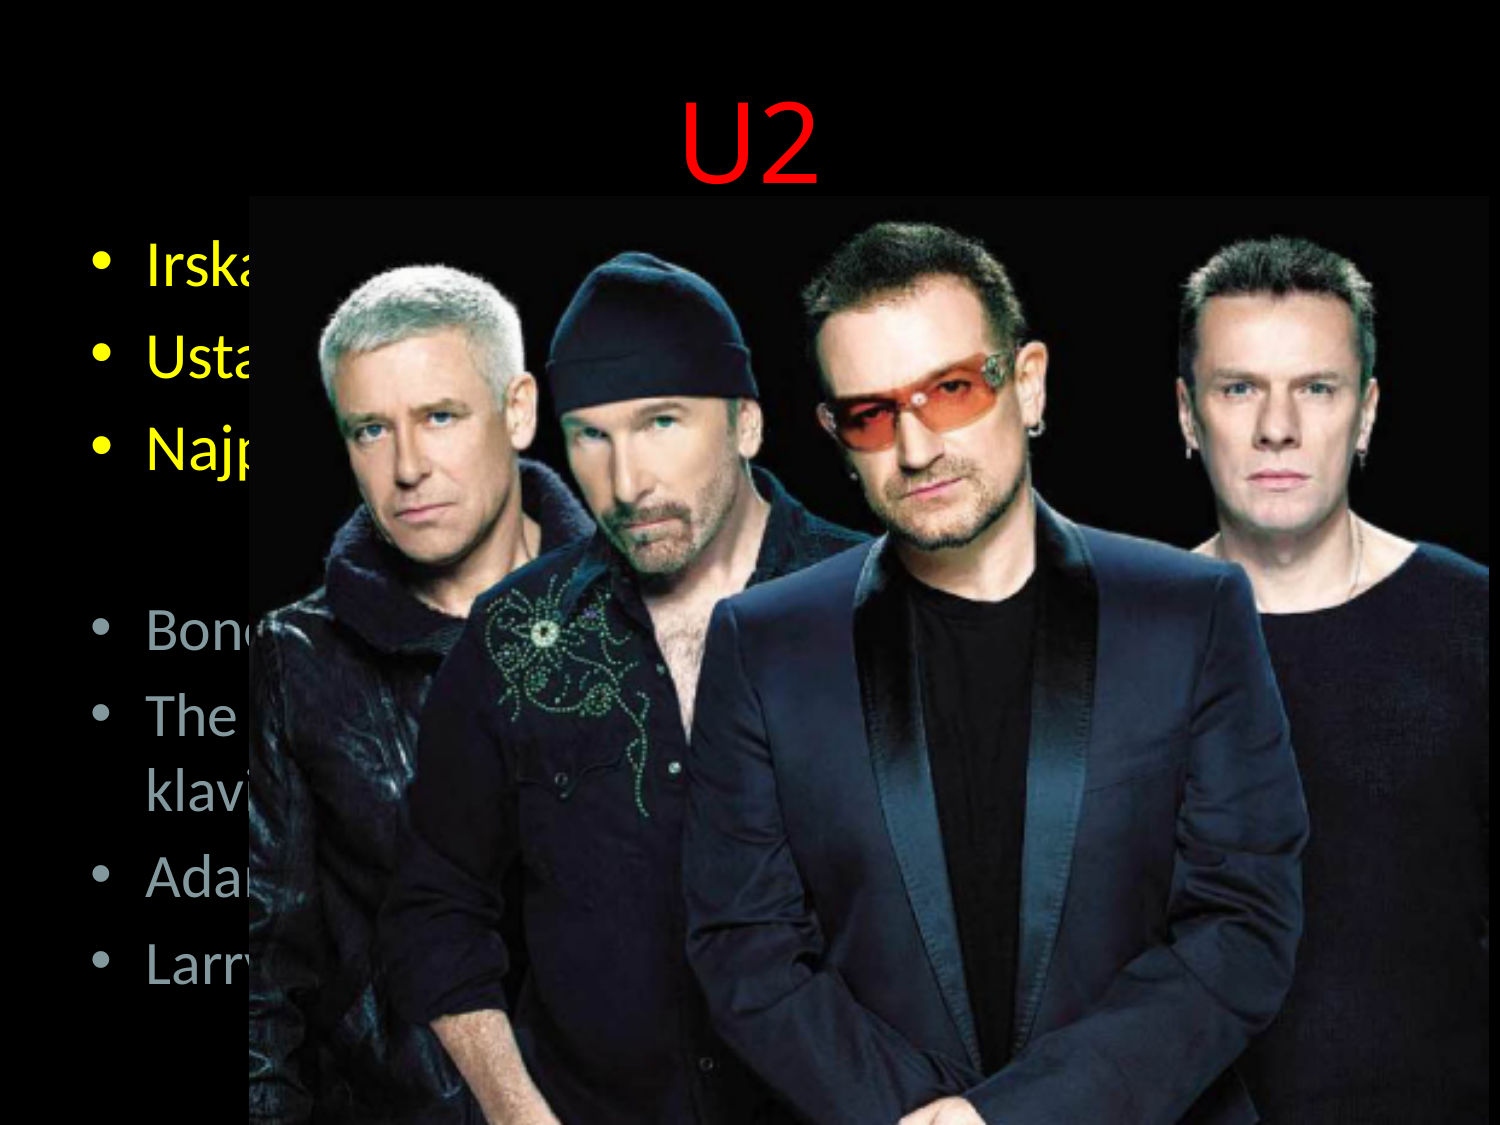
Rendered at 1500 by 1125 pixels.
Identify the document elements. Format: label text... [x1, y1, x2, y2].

picture [249, 196, 1489, 1125]
list Irska skupina. Ustanovljena v Dublinu. Najpopularnejša skupina v 80-tih letih. Bono (Paul David Hewson) - vokal The Edge (David Howell Evans) - kitara in klaviature Adam Clayton - bas kitara Larry Mullen, Ml. – bobni [75, 212, 249, 1005]
title U2 [75, 45, 1425, 212]
